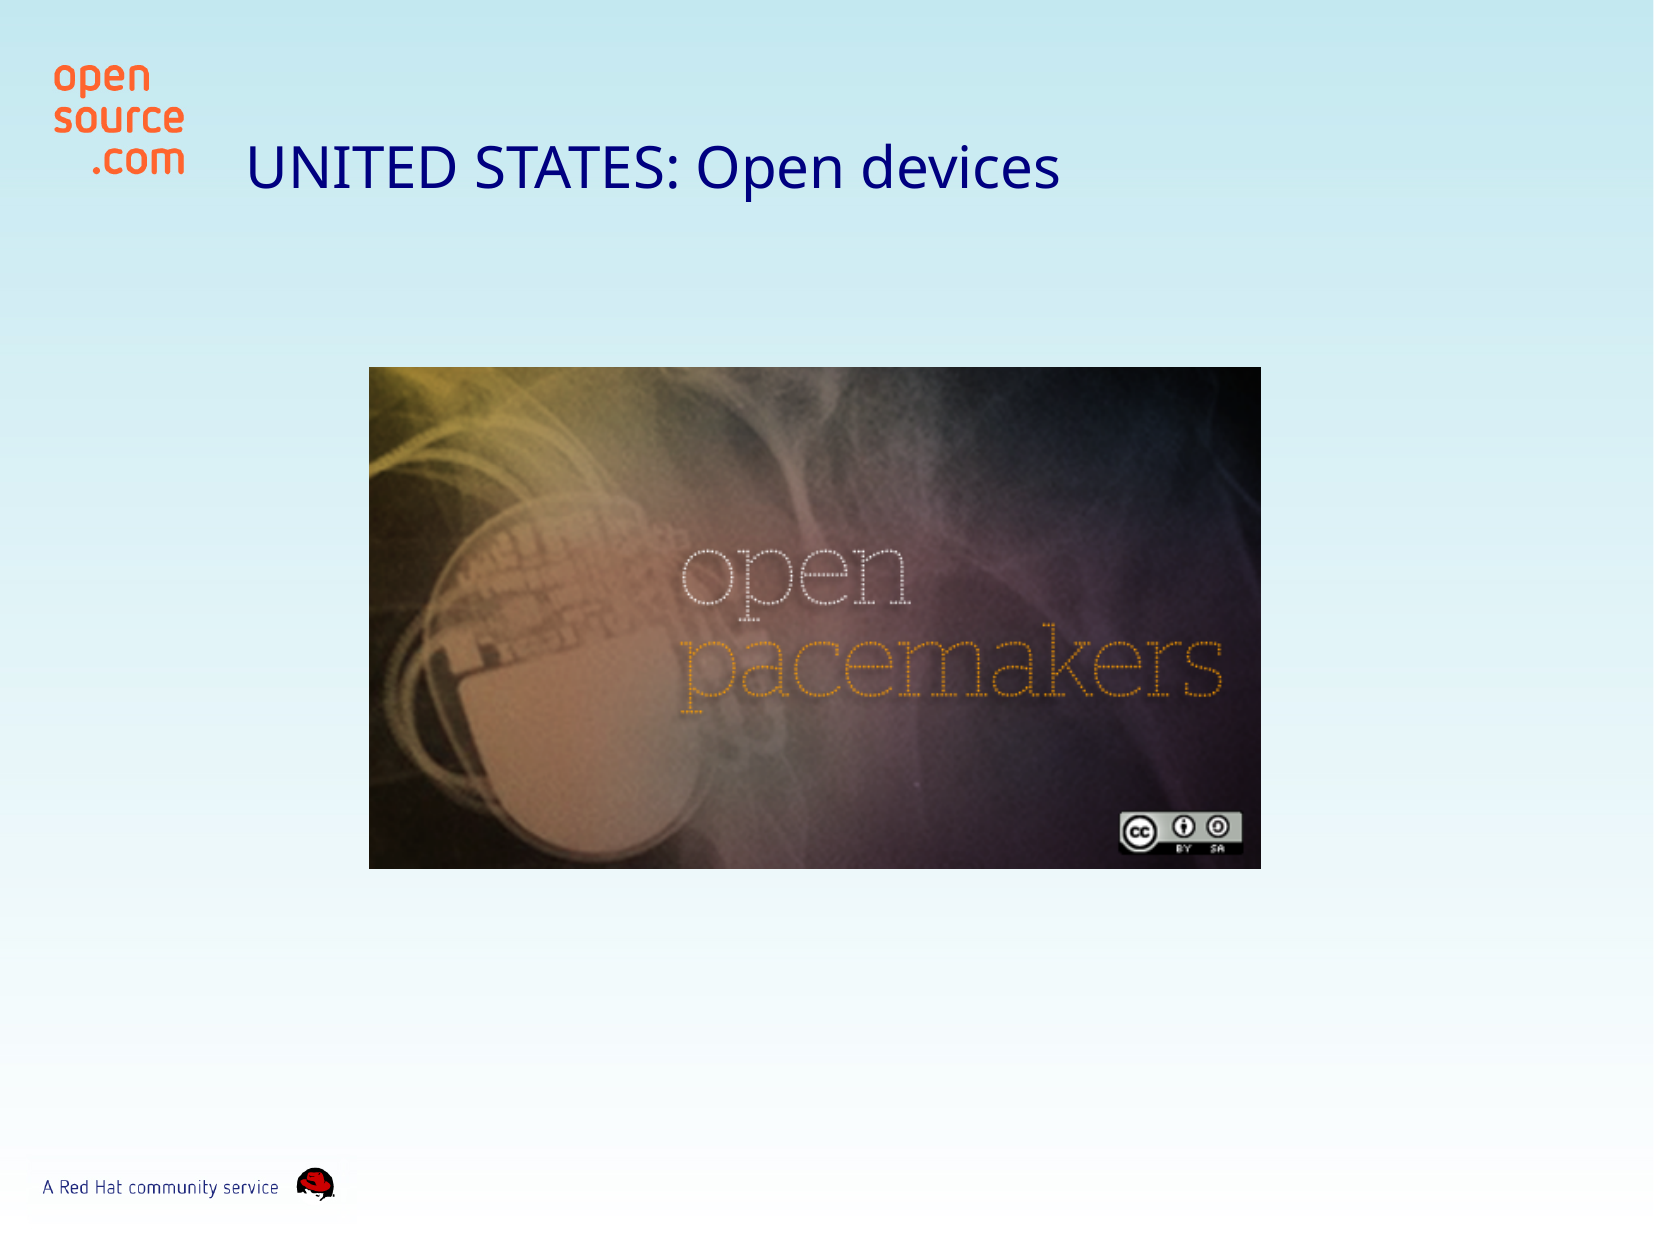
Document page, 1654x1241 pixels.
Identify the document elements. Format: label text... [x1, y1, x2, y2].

text_box UNITED STATES: Open devices [230, 118, 1570, 367]
picture [0, 0, 1654, 1241]
